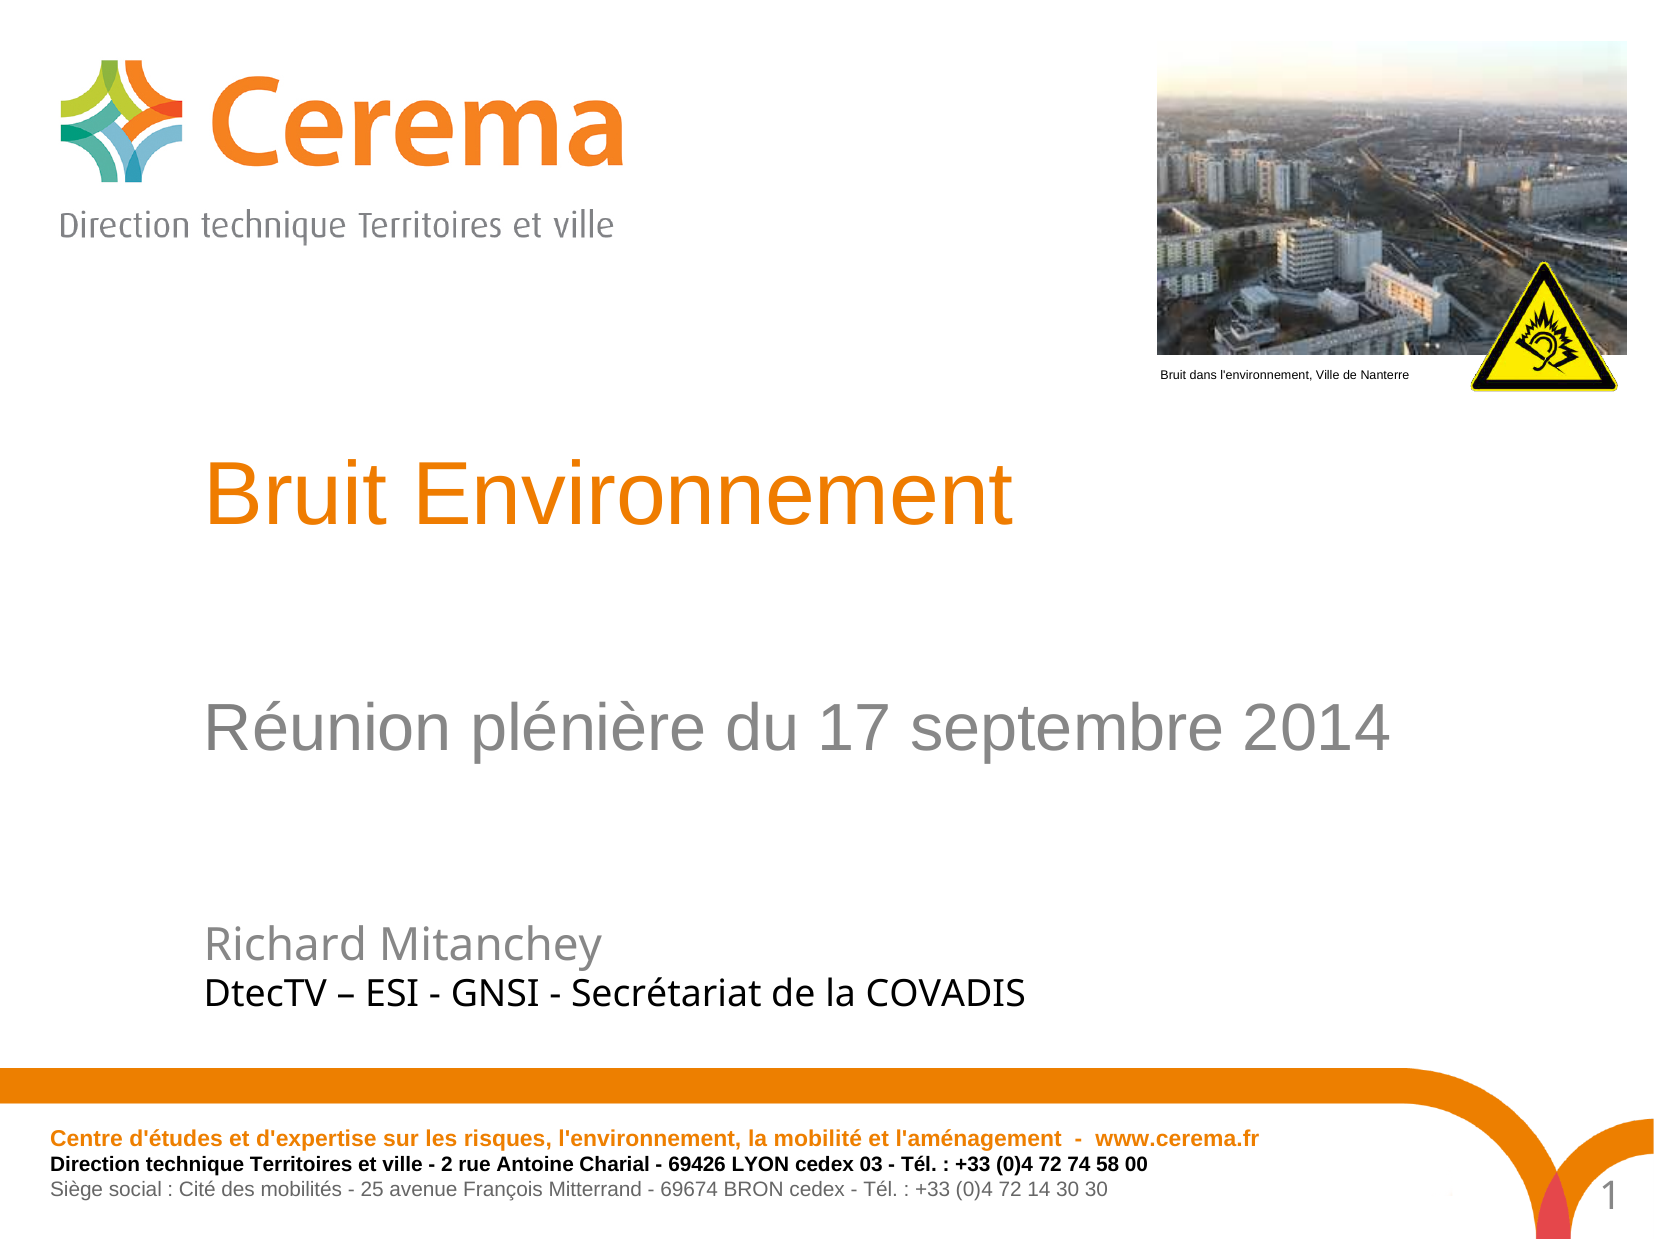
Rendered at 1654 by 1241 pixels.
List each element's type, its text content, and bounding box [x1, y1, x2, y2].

picture [0, 1068, 1654, 1239]
text_box Richard Mitanchey DtecTV – ESI - GNSI - Secrétariat de la COVADIS [188, 906, 1465, 977]
text_box Bruit dans l'environnement, Ville de Nanterre [1145, 359, 1426, 390]
text_box Réunion plénière du 17 septembre 2014 [188, 675, 1465, 781]
picture [1157, 41, 1627, 393]
text_box Bruit Environnement [188, 447, 1607, 655]
picture [0, 0, 684, 291]
